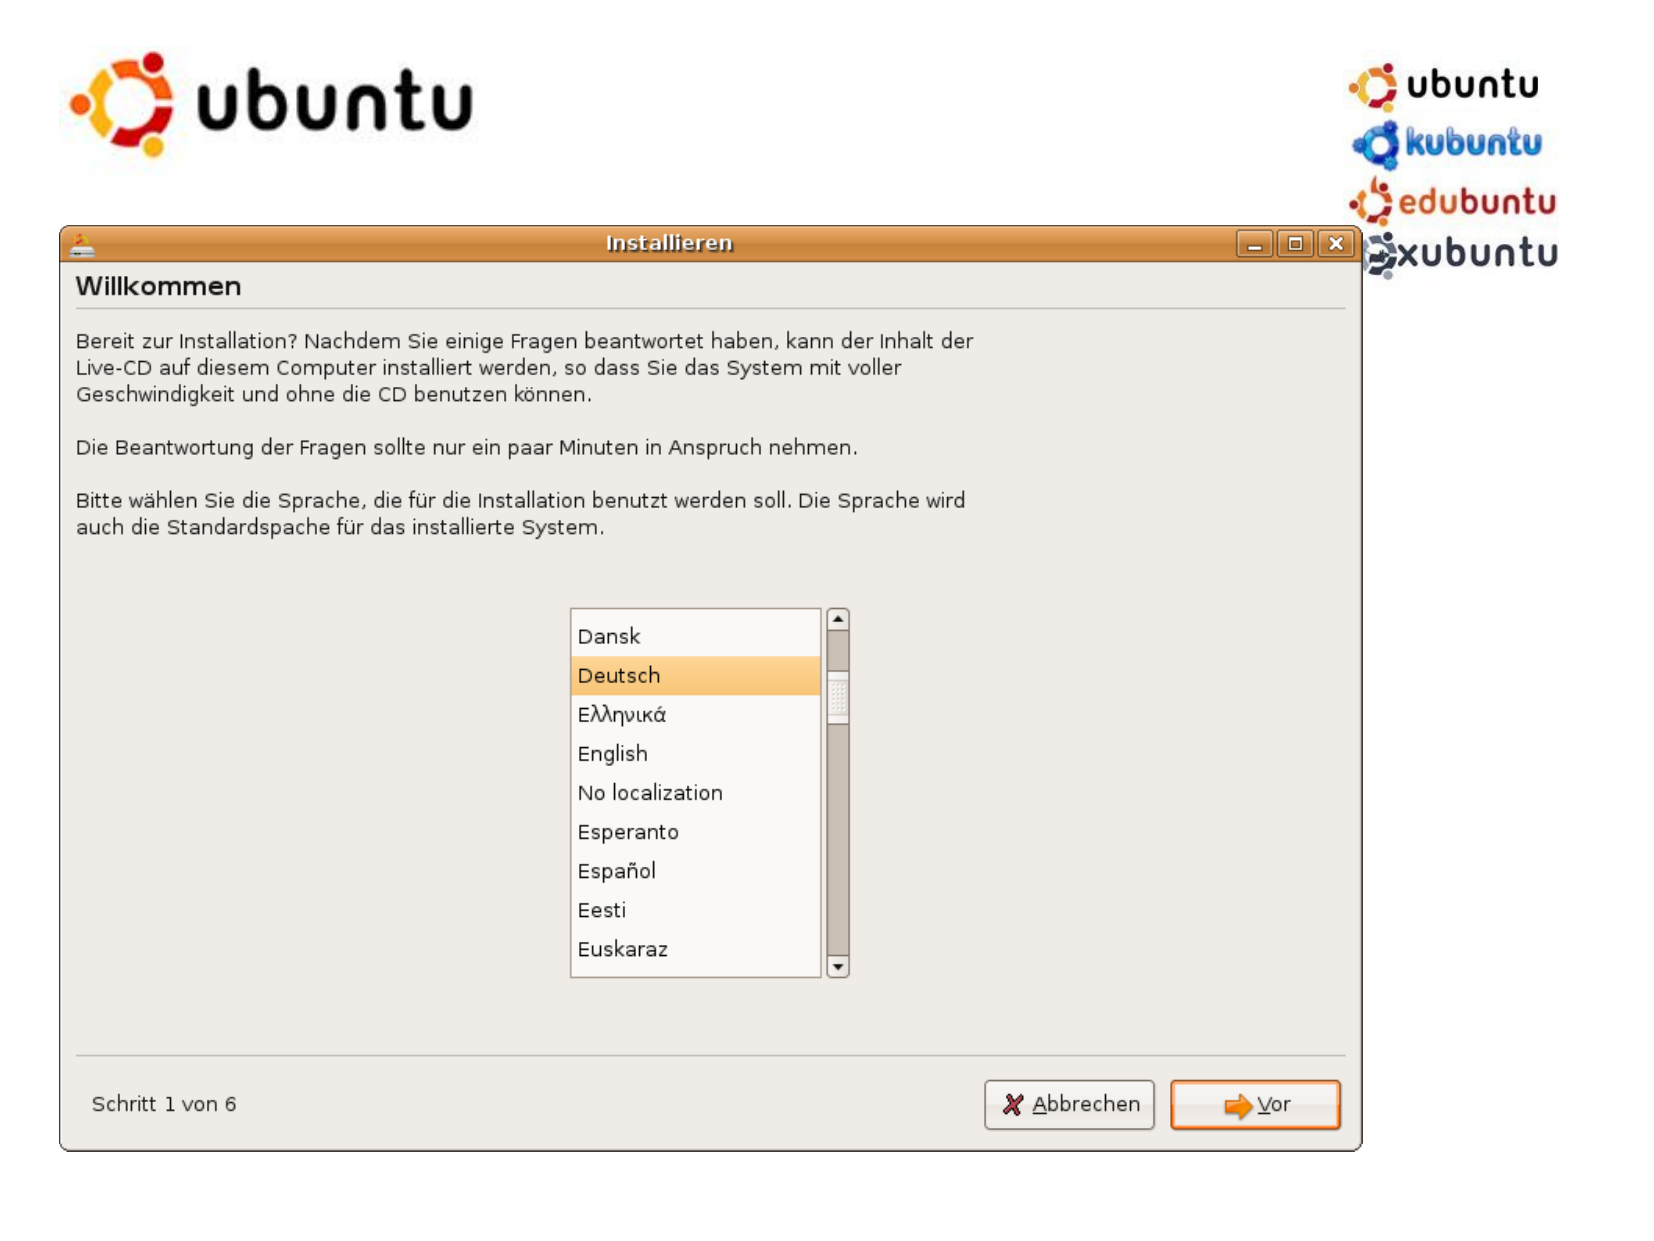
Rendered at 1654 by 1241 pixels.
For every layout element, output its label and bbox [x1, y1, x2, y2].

picture [59, 46, 501, 178]
picture [59, 50, 1565, 1152]
